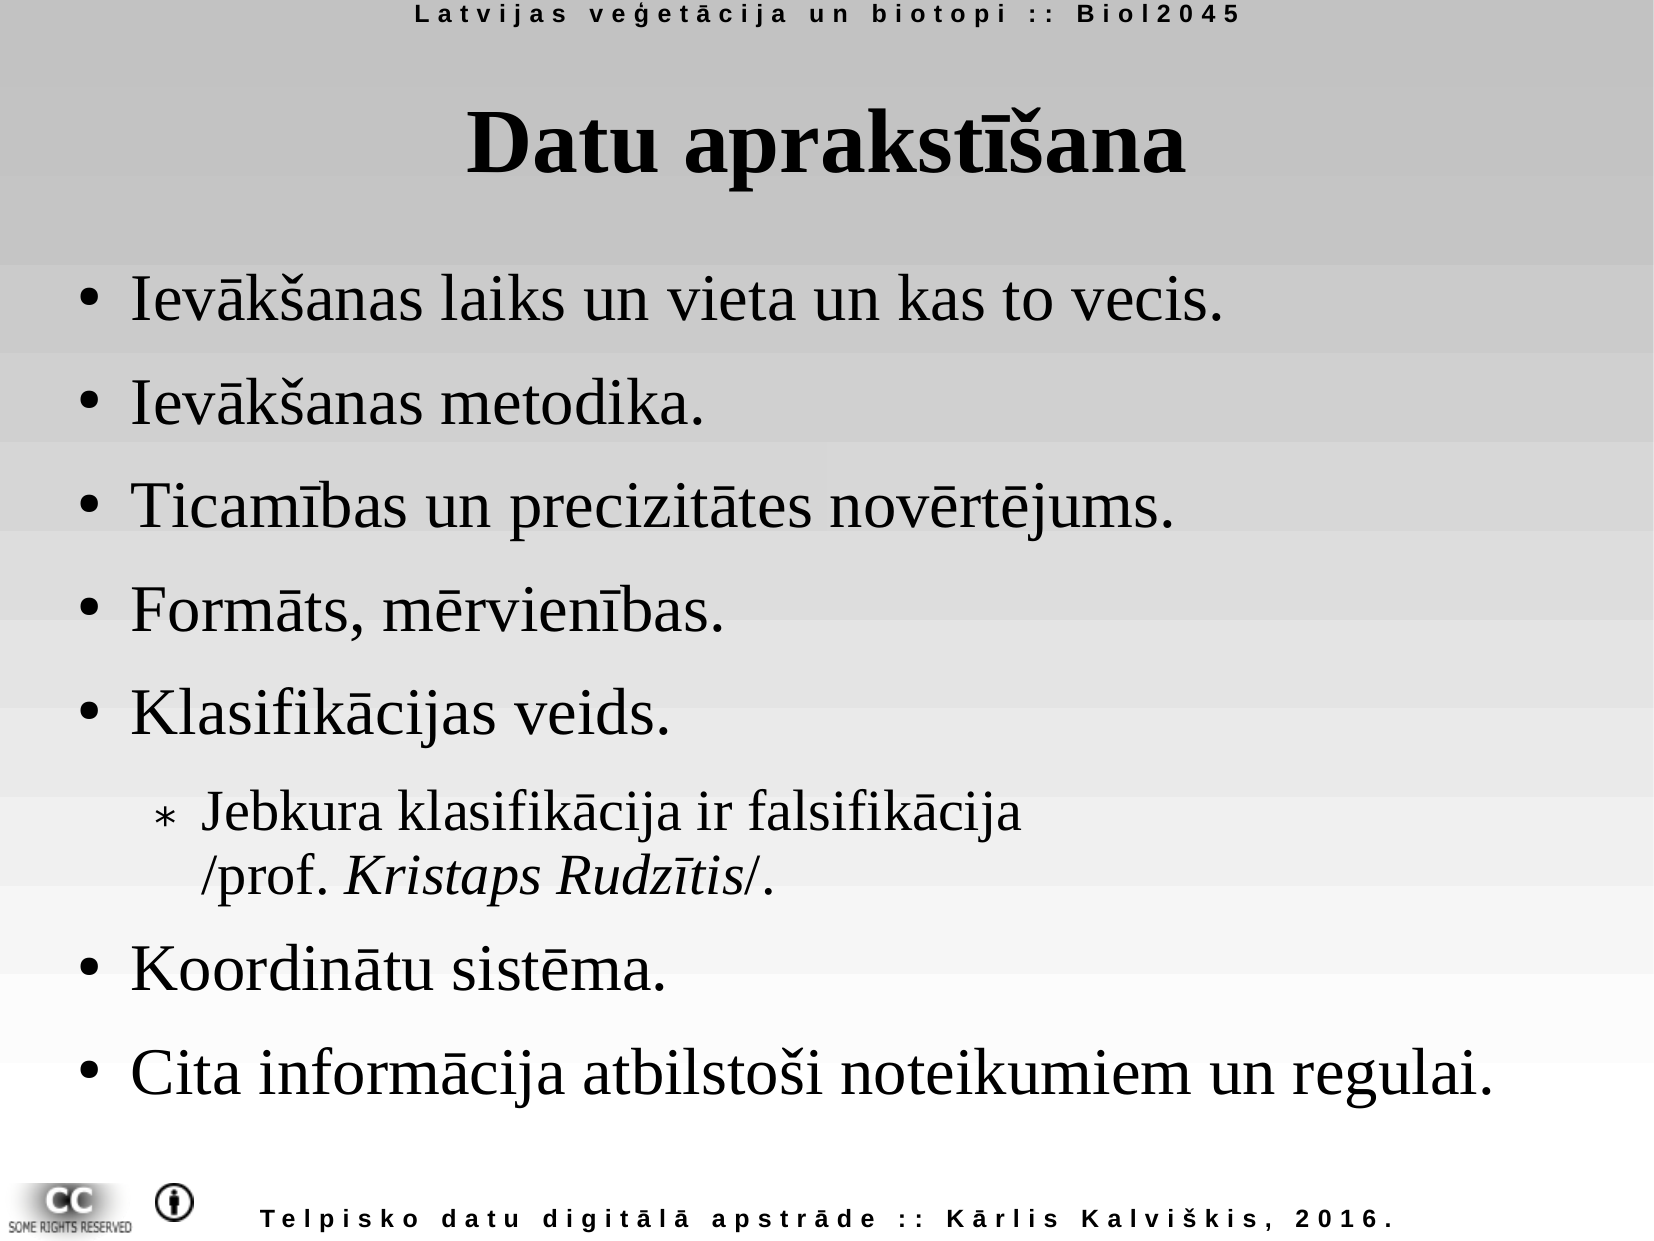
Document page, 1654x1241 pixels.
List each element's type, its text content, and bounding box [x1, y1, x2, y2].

title Datu aprakstīšana [59, 37, 1596, 246]
list Ievākšanas laiks un vieta un kas to vecis. Ievākšanas metodika. Ticamības un precizitātes novērtējums. Formāts, mērvienības. Klasifikācijas veids. Jebkura klasifikācija ir falsifikācija /prof. Kristaps Rudzītis/. Koordinātu sistēma. Cita informācija atbilstoši noteikumiem un regulai. [59, 261, 1596, 1109]
picture [0, 0, 1654, 1241]
